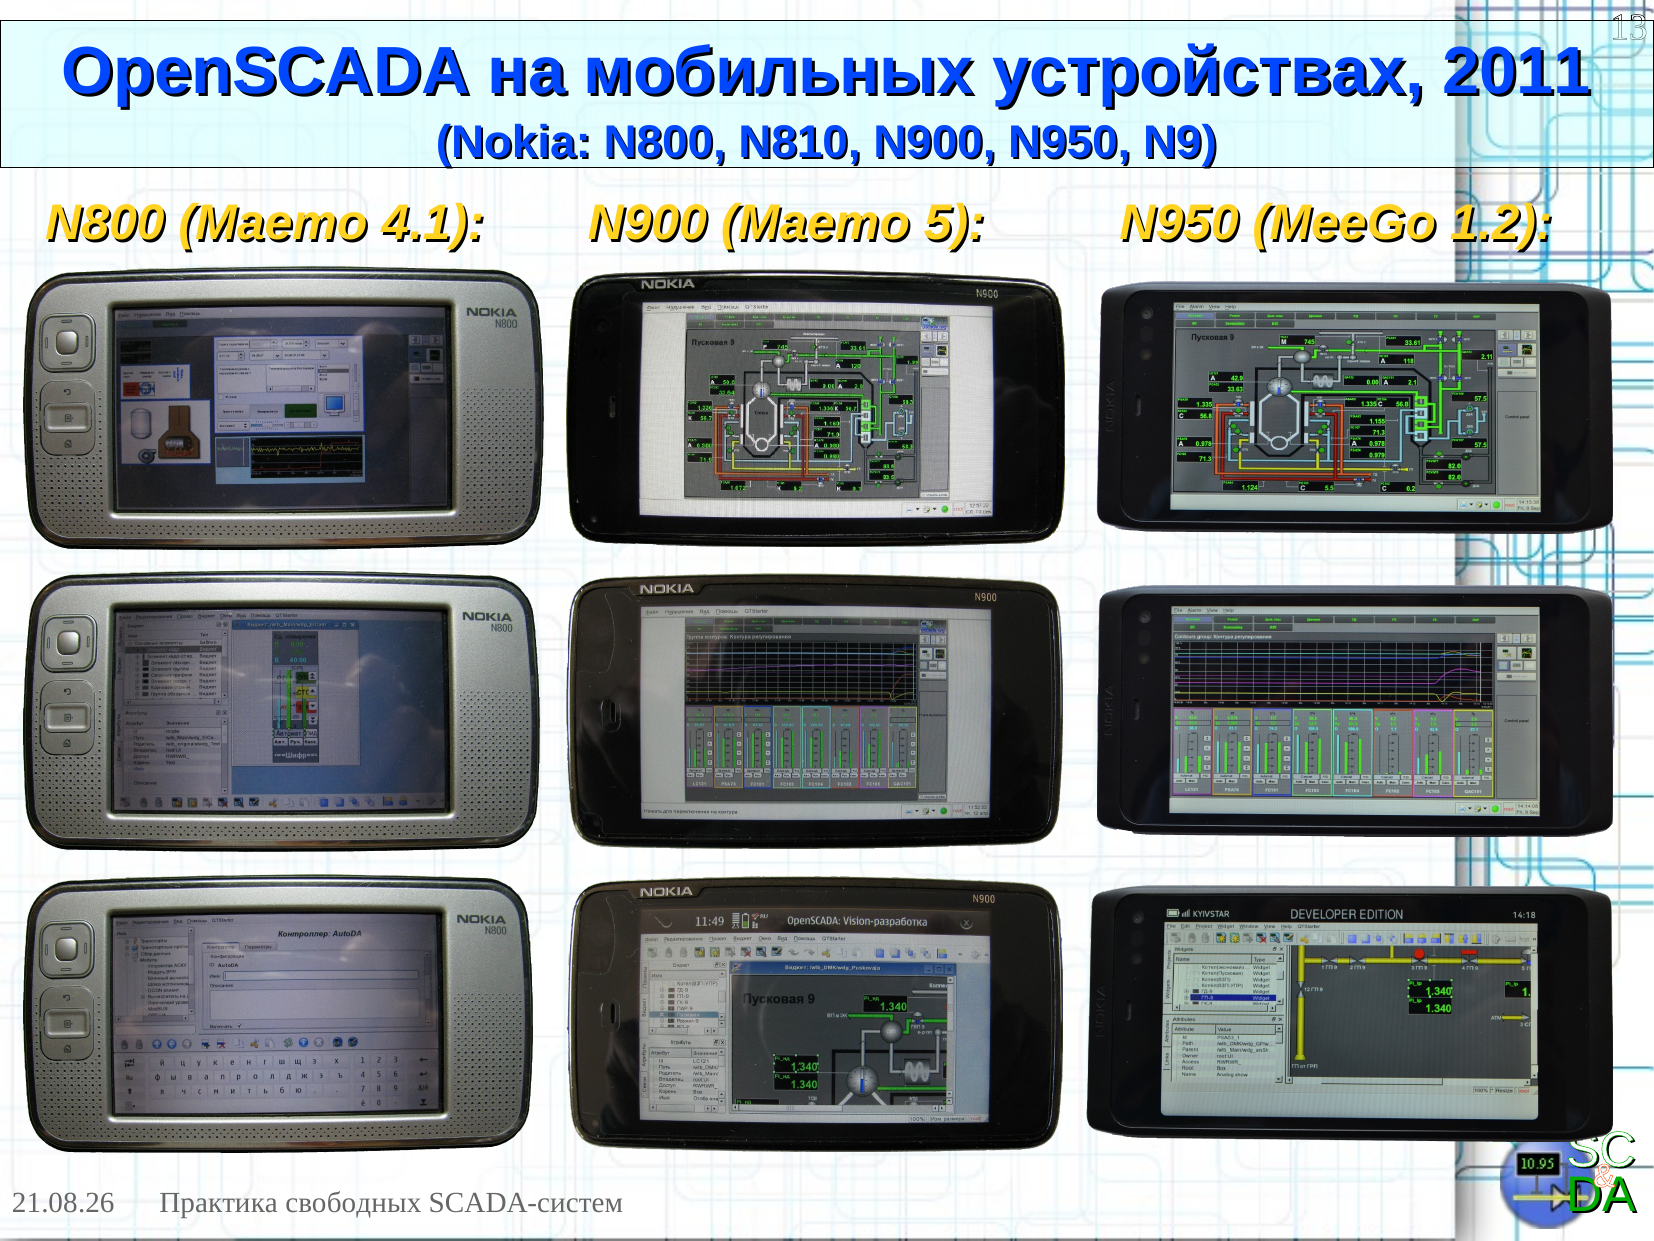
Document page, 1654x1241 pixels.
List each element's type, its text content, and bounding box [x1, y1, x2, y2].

title OpenSCADA на мобильных устройствах, 2011 (Nokia: N800, N810, N900, N950, N9) [0, 26, 1654, 162]
picture [0, 0, 1654, 20]
picture [0, 168, 1654, 1241]
text_box N950 (MeeGo 1.2): [1103, 185, 1565, 241]
text_box N900 (Maemo 5): [572, 185, 1010, 241]
text_box N800 (Maemo 4.1): [29, 185, 544, 241]
